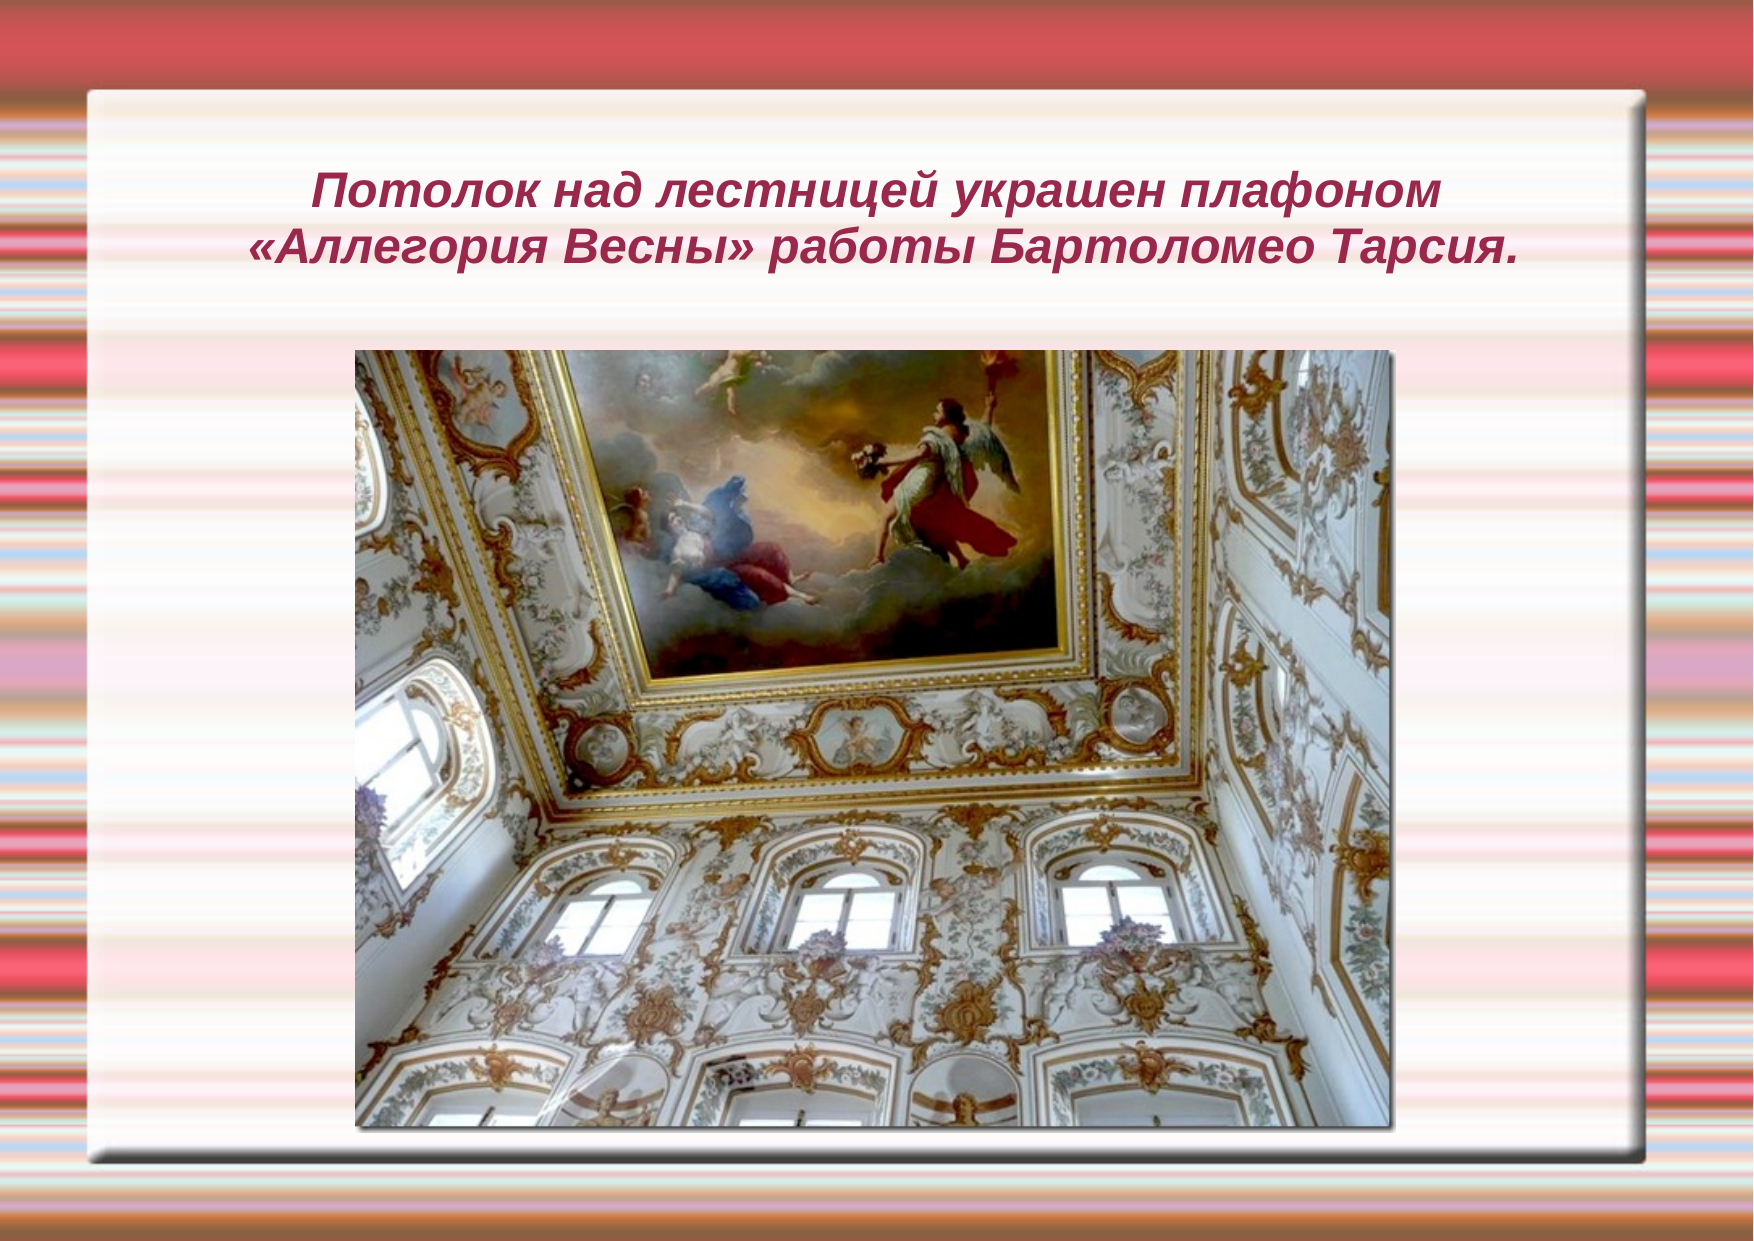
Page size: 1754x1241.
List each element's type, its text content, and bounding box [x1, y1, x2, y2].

title Потолок над лестницей украшен плафоном «Аллегория Весны» работы Бартоломео Тарсия. [128, 114, 1627, 322]
picture [0, 0, 1754, 1241]
